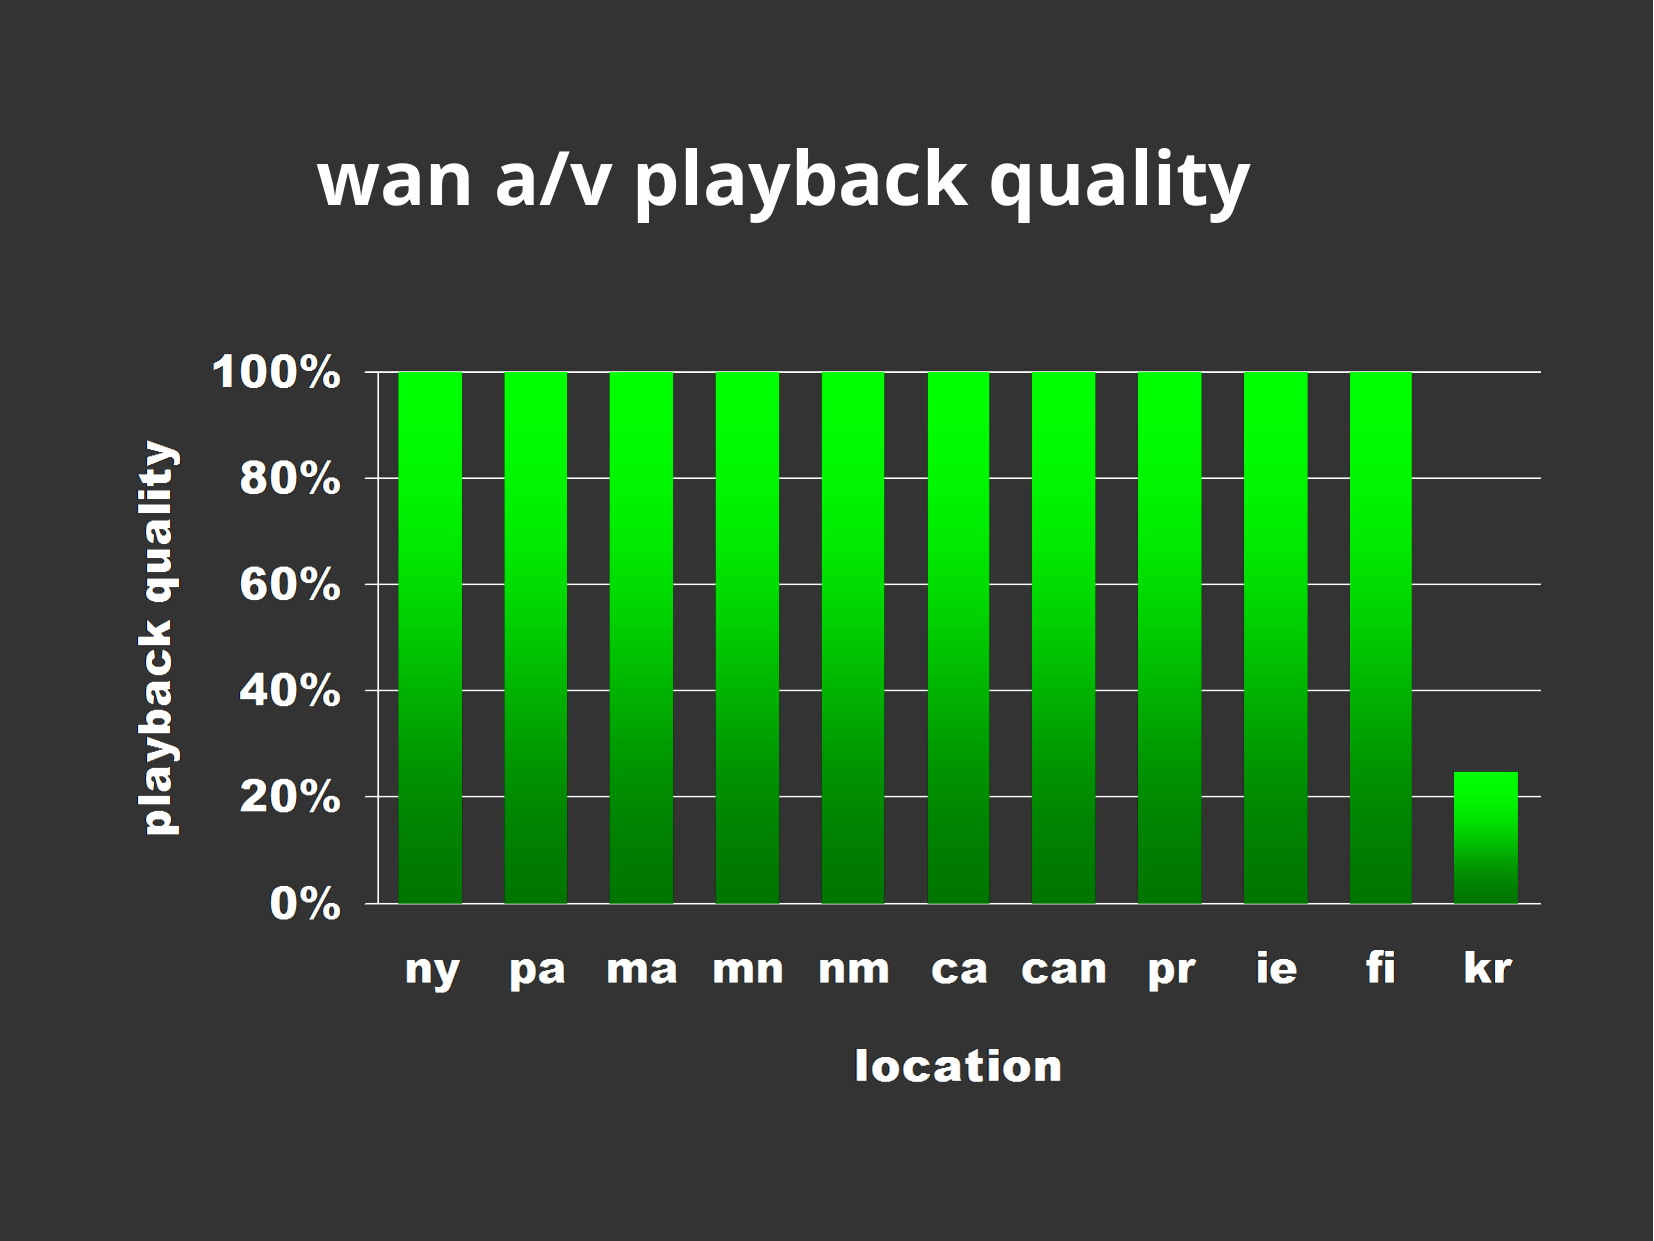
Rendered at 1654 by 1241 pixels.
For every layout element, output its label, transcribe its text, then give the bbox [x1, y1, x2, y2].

text_box wan a/v playback quality [316, 125, 1440, 213]
picture [74, 294, 1568, 1146]
